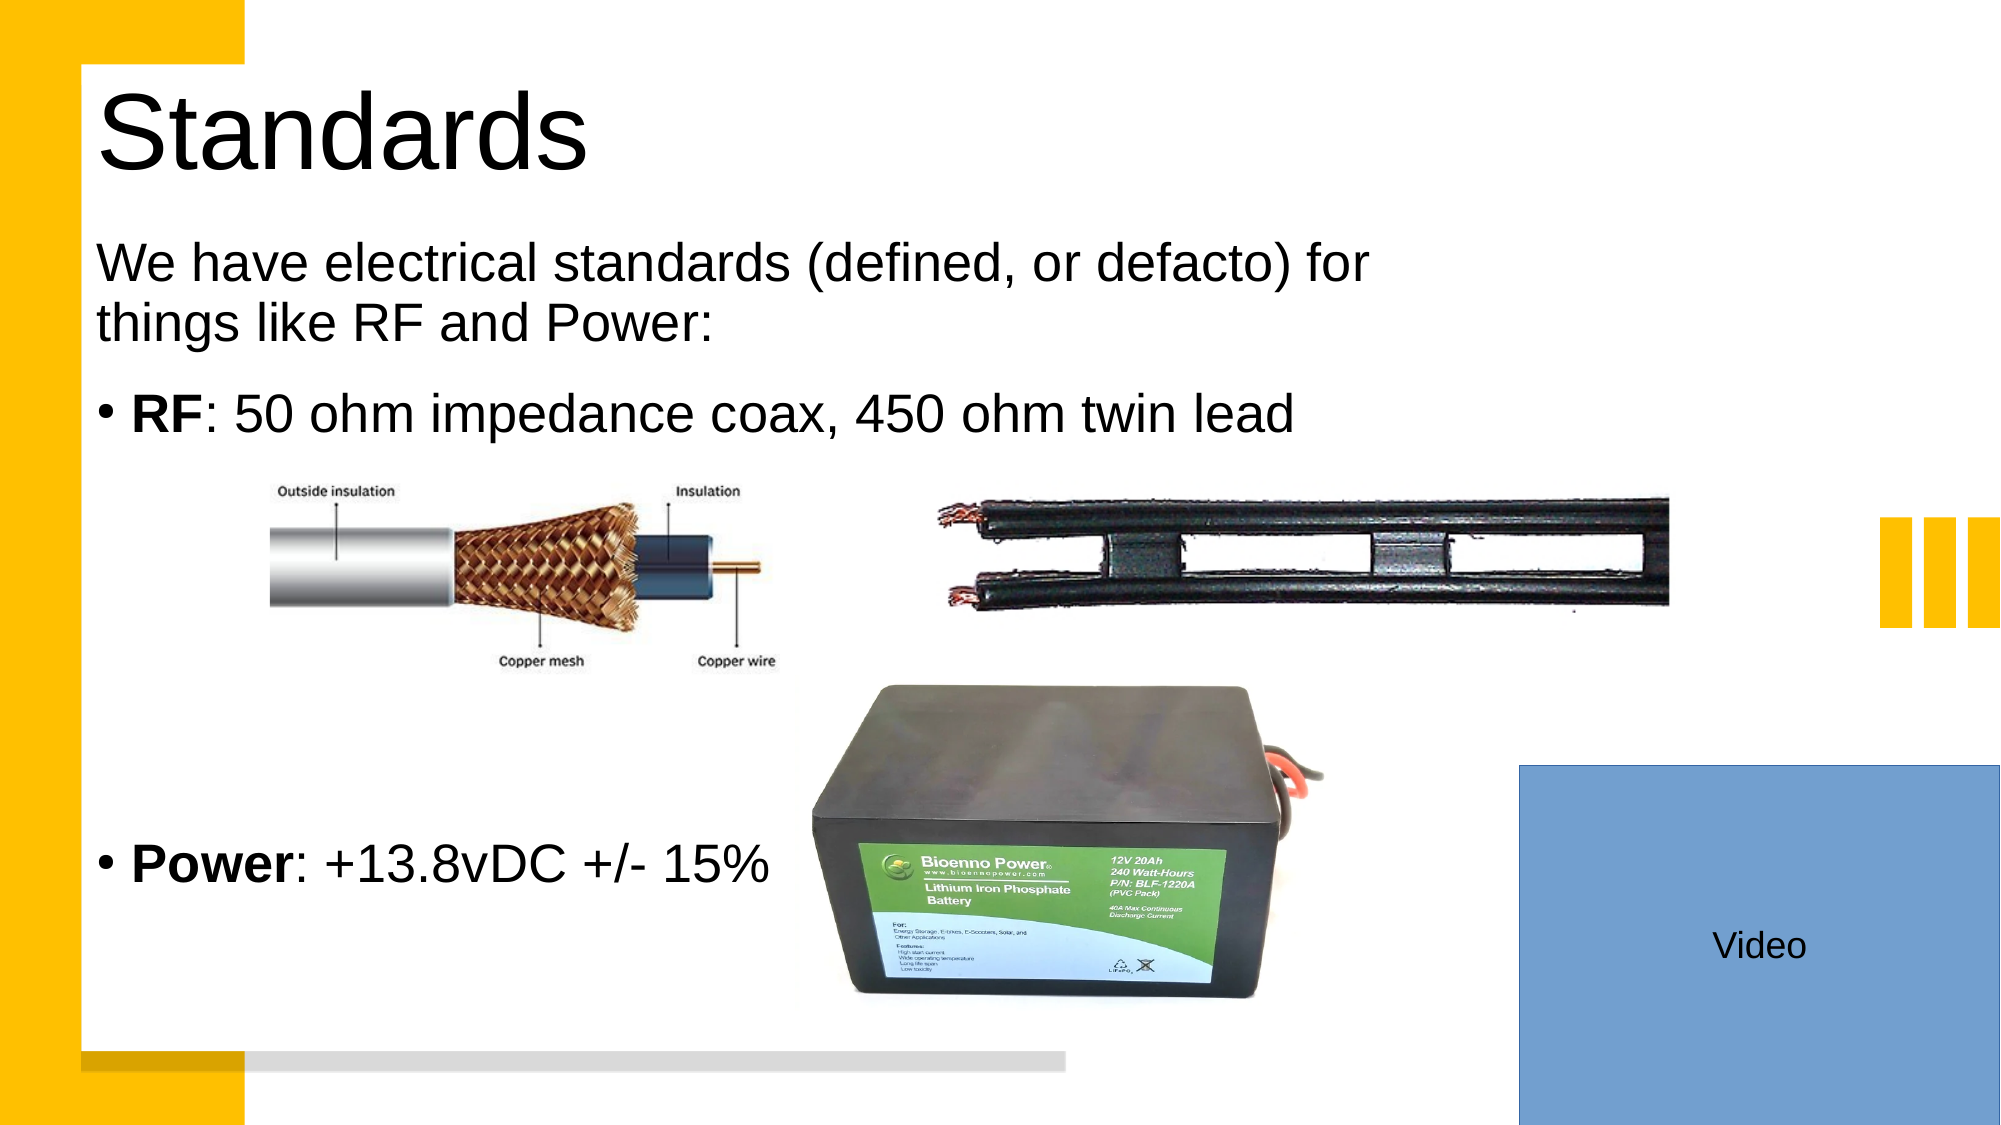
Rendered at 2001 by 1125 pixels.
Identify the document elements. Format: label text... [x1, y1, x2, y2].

picture [795, 675, 1335, 1011]
text_box [0, 0, 2000, 1125]
picture [269, 464, 781, 689]
text_box We have electrical standards (defined, or defacto) for things like RF and Power: RF: 50 ohm impedance coax, 450 ohm twin lead Power: +13.8vDC +/- 15% [81, 224, 1516, 1036]
text_box Video [1519, 765, 2000, 1125]
picture [900, 465, 1682, 631]
text_box Standards [81, 64, 1921, 201]
